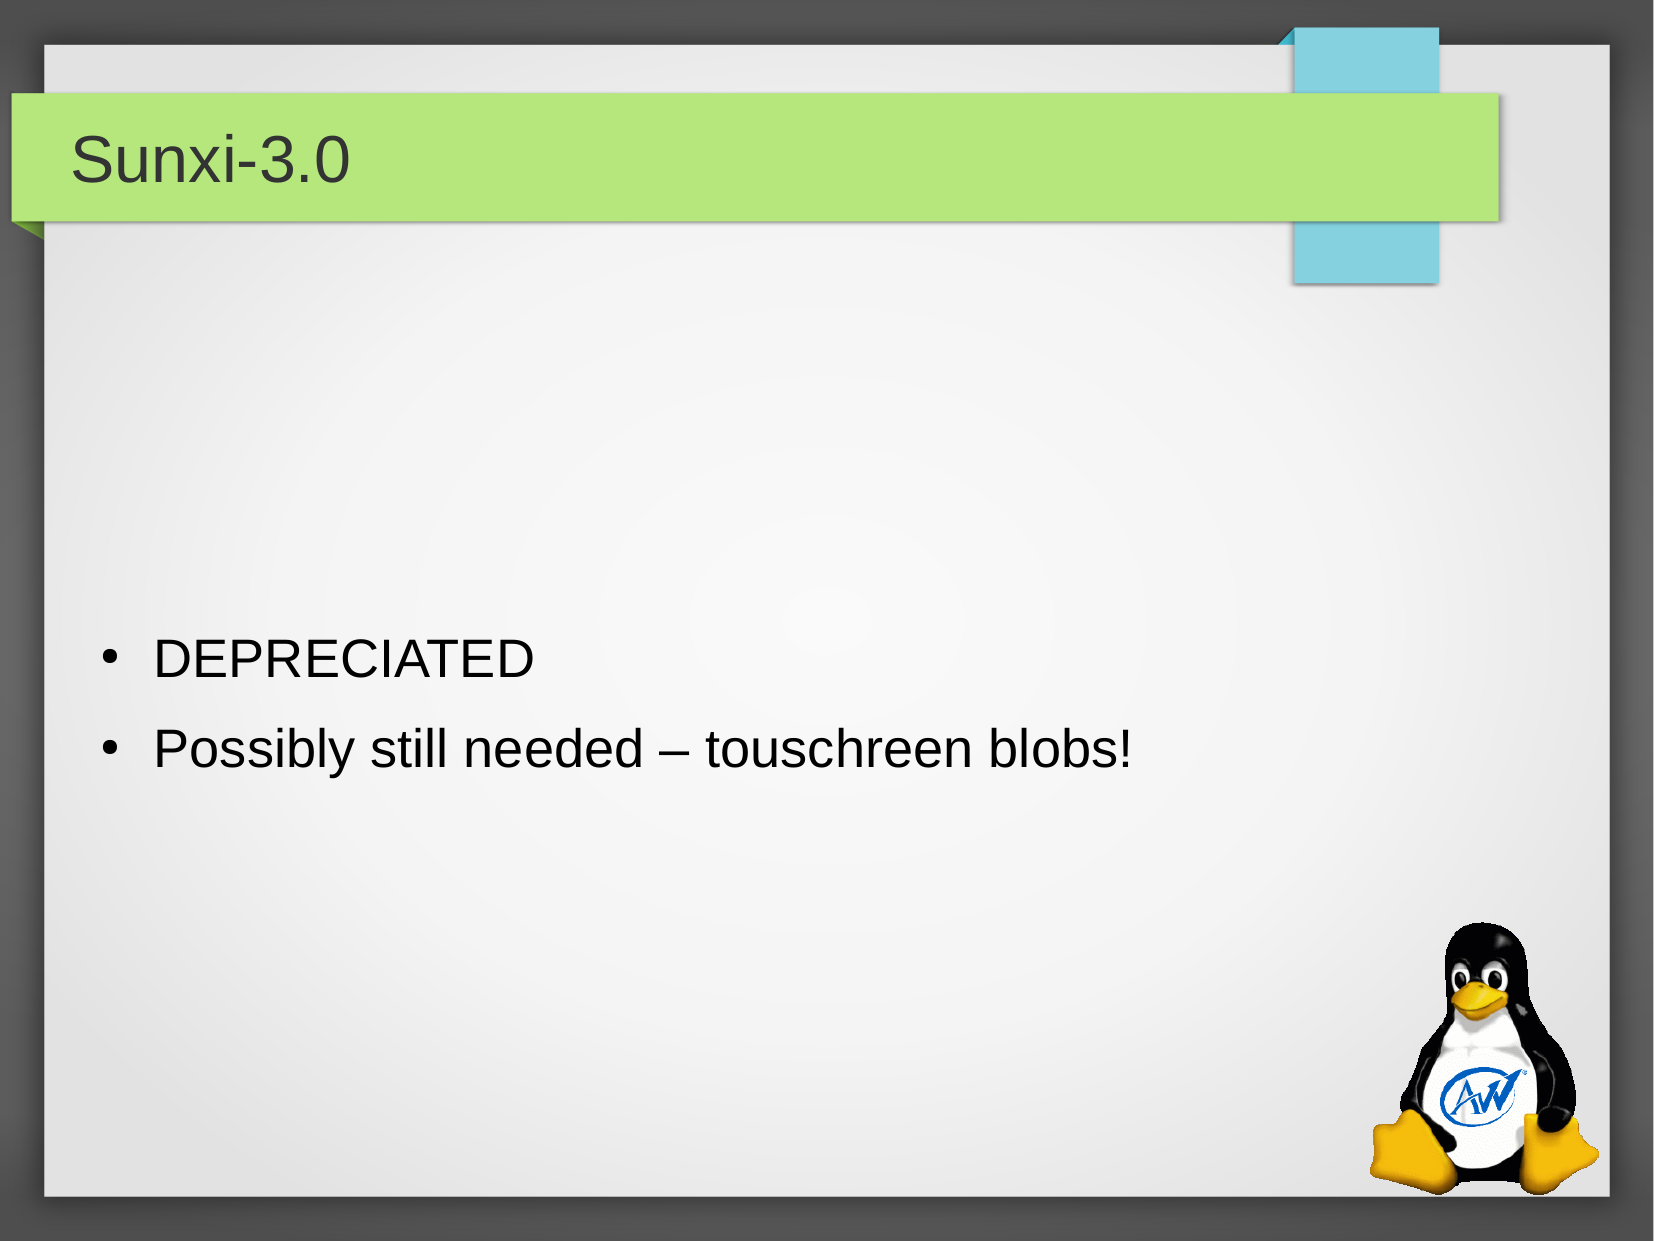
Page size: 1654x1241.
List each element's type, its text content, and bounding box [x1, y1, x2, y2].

list DEPRECIATED Possibly still needed – touschreen blobs! [82, 343, 1538, 1063]
title Sunxi-3.0 [70, 106, 1229, 213]
picture [0, 0, 1654, 1241]
